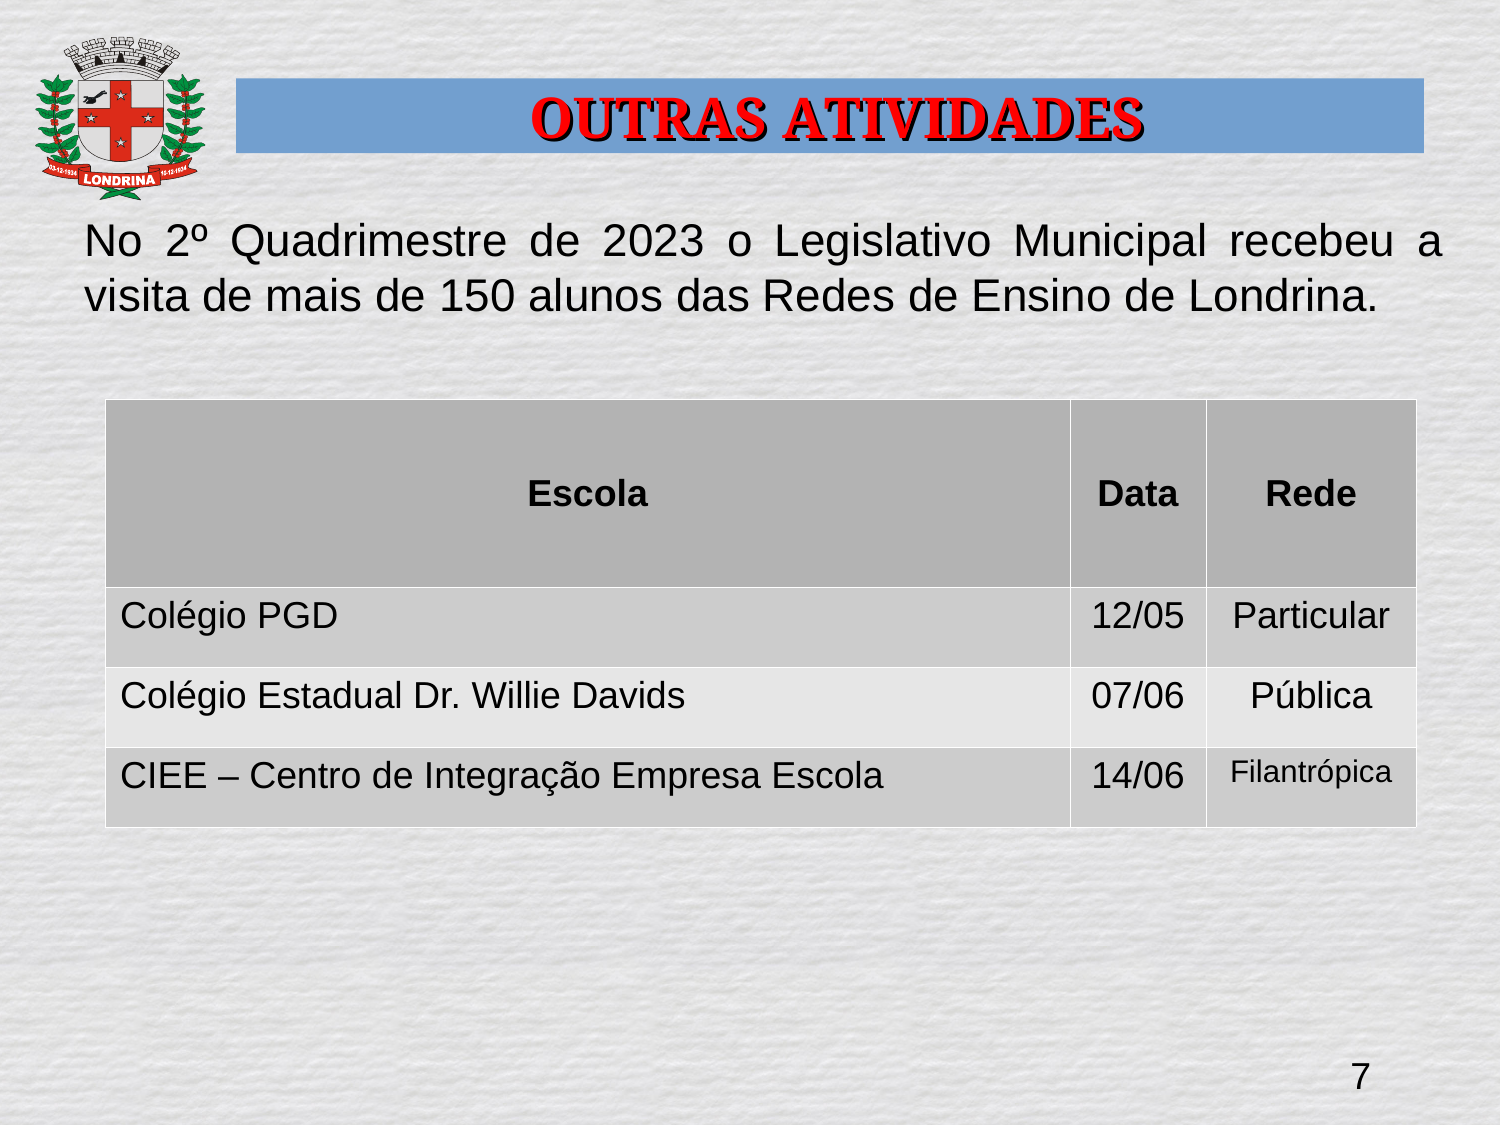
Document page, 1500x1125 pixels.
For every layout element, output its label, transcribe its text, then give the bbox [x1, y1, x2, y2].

table_header Escola [106, 400, 1070, 587]
table_cell 12/05 [1071, 588, 1206, 667]
picture [0, 0, 1500, 1125]
table_cell Particular [1207, 588, 1416, 667]
table_cell Colégio PGD [106, 588, 1070, 667]
table_cell Pública [1207, 668, 1416, 747]
table_cell Filantrópica [1207, 748, 1416, 827]
table_cell 14/06 [1071, 748, 1206, 827]
text_box <número> [1335, 1044, 1500, 1115]
text_box No 2º Quadrimestre de 2023 o Legislativo Municipal recebeu a visita de mais de 150 alunos das Redes de Ensino de Londrina. [70, 203, 1459, 329]
table_cell CIEE – Centro de Integração Empresa Escola [106, 748, 1070, 827]
text_box OUTRAS ATIVIDADES [236, 78, 1424, 154]
table_cell 07/06 [1071, 668, 1206, 747]
table_header Rede [1207, 400, 1416, 587]
table_header Data [1071, 400, 1206, 587]
table_cell Colégio Estadual Dr. Willie Davids [106, 668, 1070, 747]
